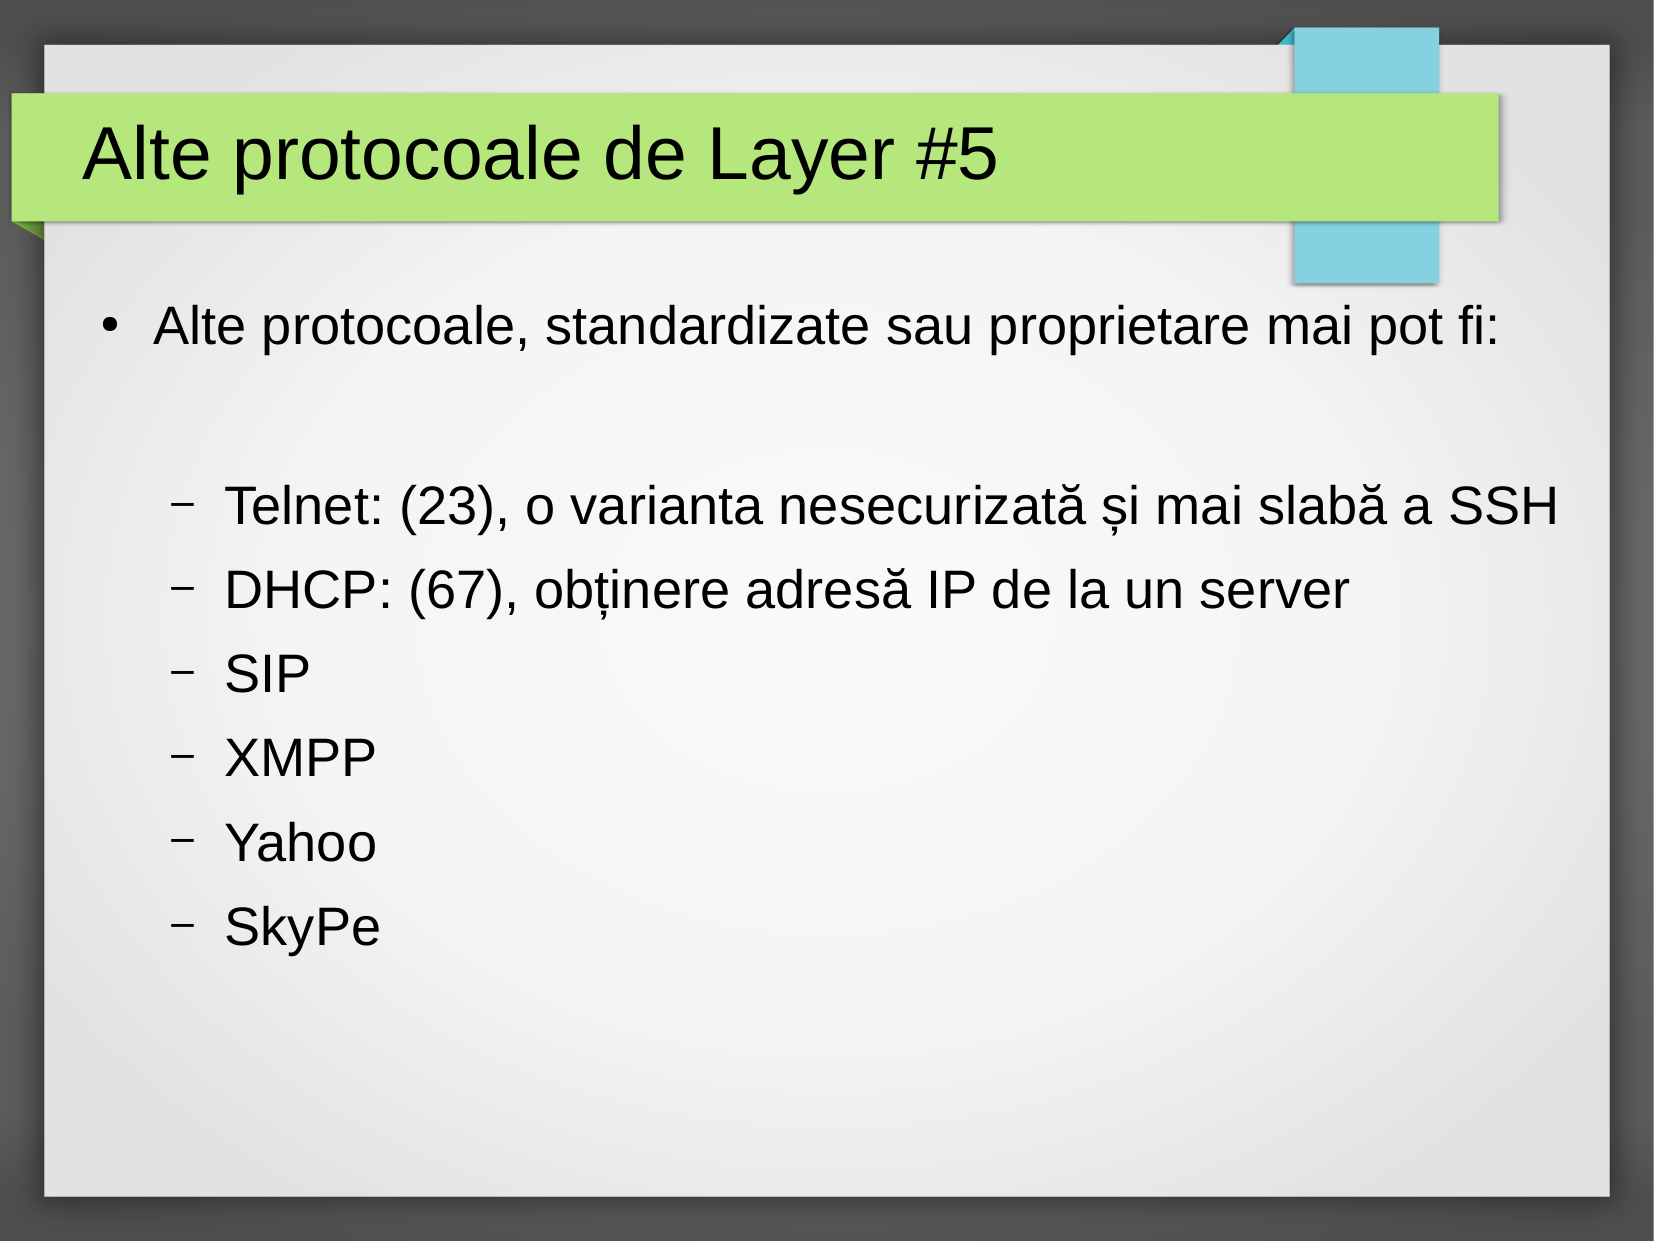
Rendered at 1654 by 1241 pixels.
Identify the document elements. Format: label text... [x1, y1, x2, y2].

list Alte protocoale, standardizate sau proprietare mai pot fi: Telnet: (23), o varianta nesecurizată și mai slabă a SSH DHCP: (67), obținere adresă IP de la un server SIP XMPP Yahoo SkyPe [82, 295, 1571, 1015]
picture [0, 0, 1654, 1241]
title Alte protocoale de Layer #5 [82, 94, 1264, 213]
